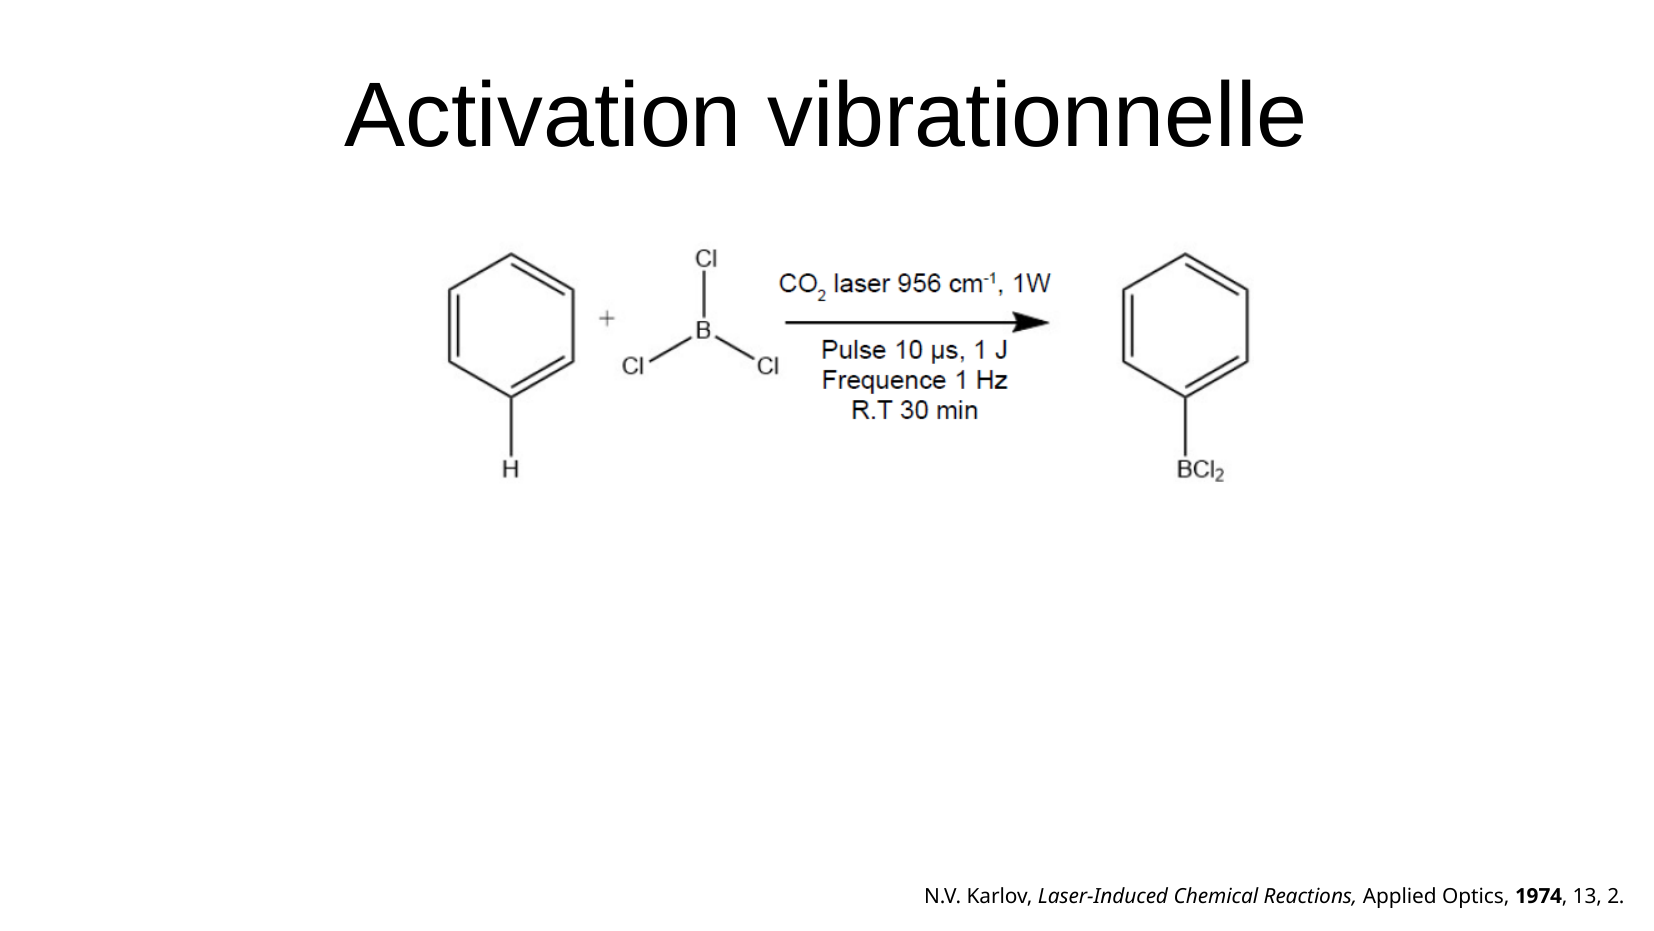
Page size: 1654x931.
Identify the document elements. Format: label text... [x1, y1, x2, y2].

picture [352, 212, 1264, 512]
text_box N.V. Karlov, Laser-Induced Chemical Reactions, Applied Optics, 1974, 13, 2. [909, 874, 1640, 913]
title Activation vibrationnelle [82, 37, 1571, 193]
